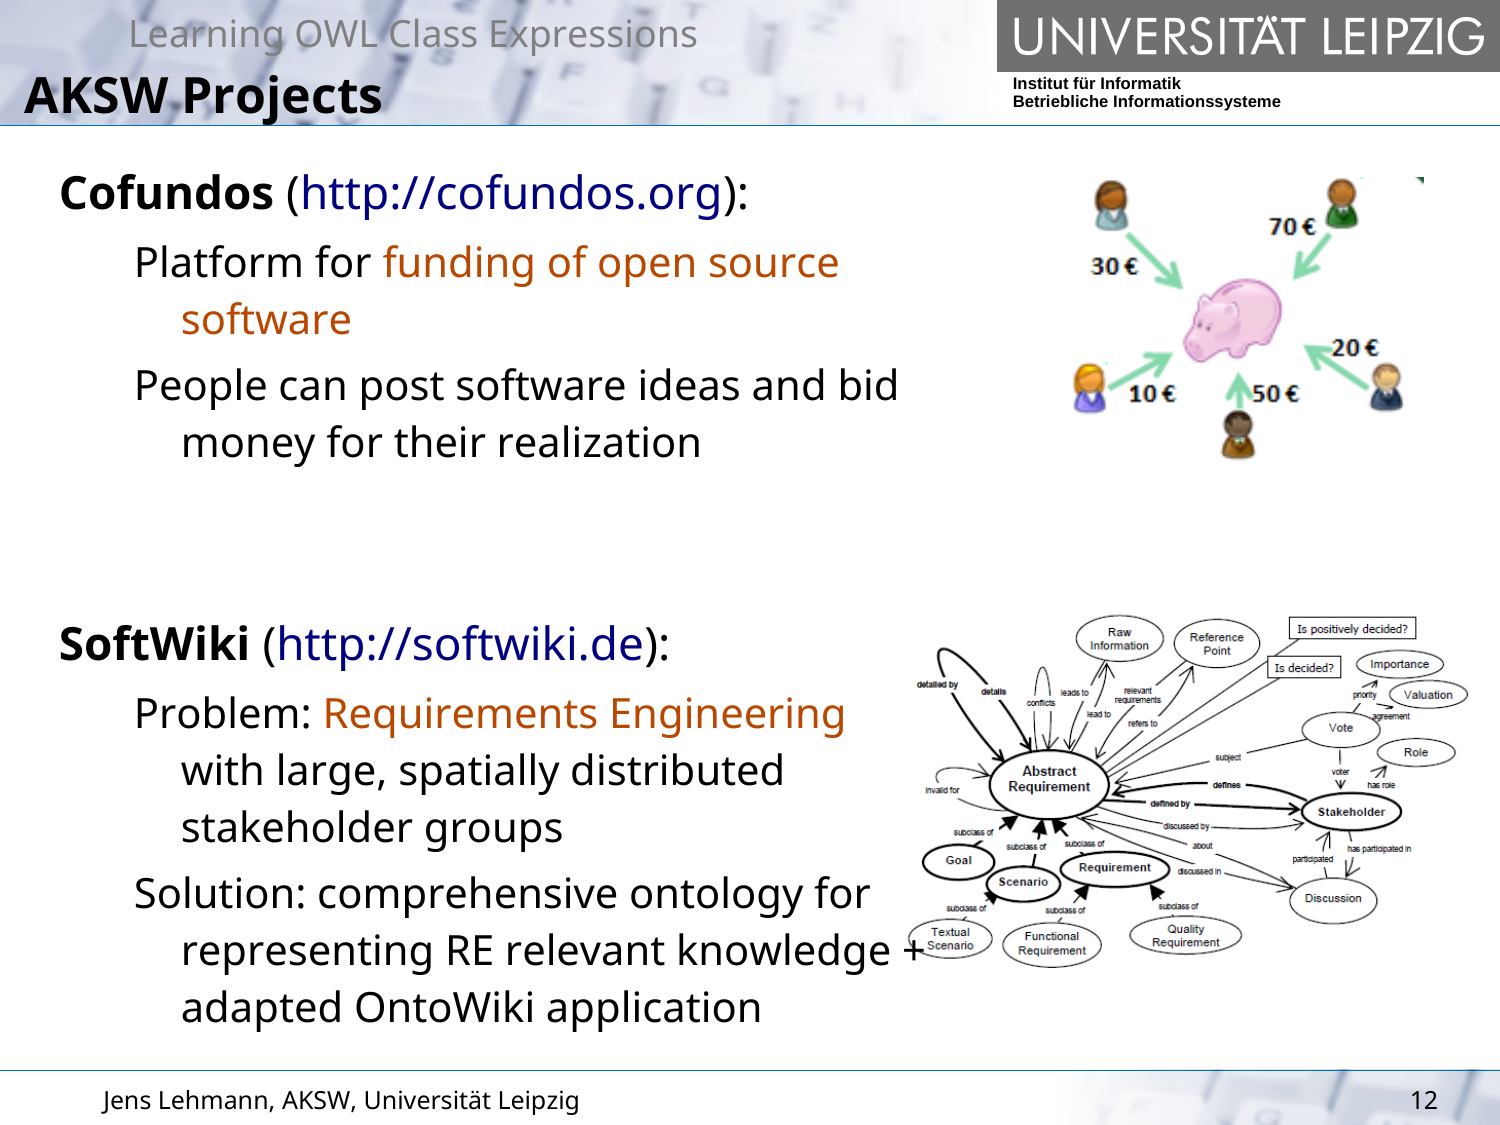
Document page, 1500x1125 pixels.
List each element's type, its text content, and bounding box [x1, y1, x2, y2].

picture [928, 590, 1477, 971]
list Cofundos (http://cofundos.org): Platform for funding of open source software People can post software ideas and bid money for their realization SoftWiki (http://softwiki.de): Problem: Requirements Engineering with large, spatially distributed stakeholder groups Solution: comprehensive ontology for representing RE relevant knowledge + adapted OntoWiki application [59, 160, 928, 1034]
picture [0, 0, 1500, 125]
title AKSW Projects [24, 63, 1034, 125]
picture [1057, 1071, 1500, 1125]
picture [1062, 177, 1424, 463]
